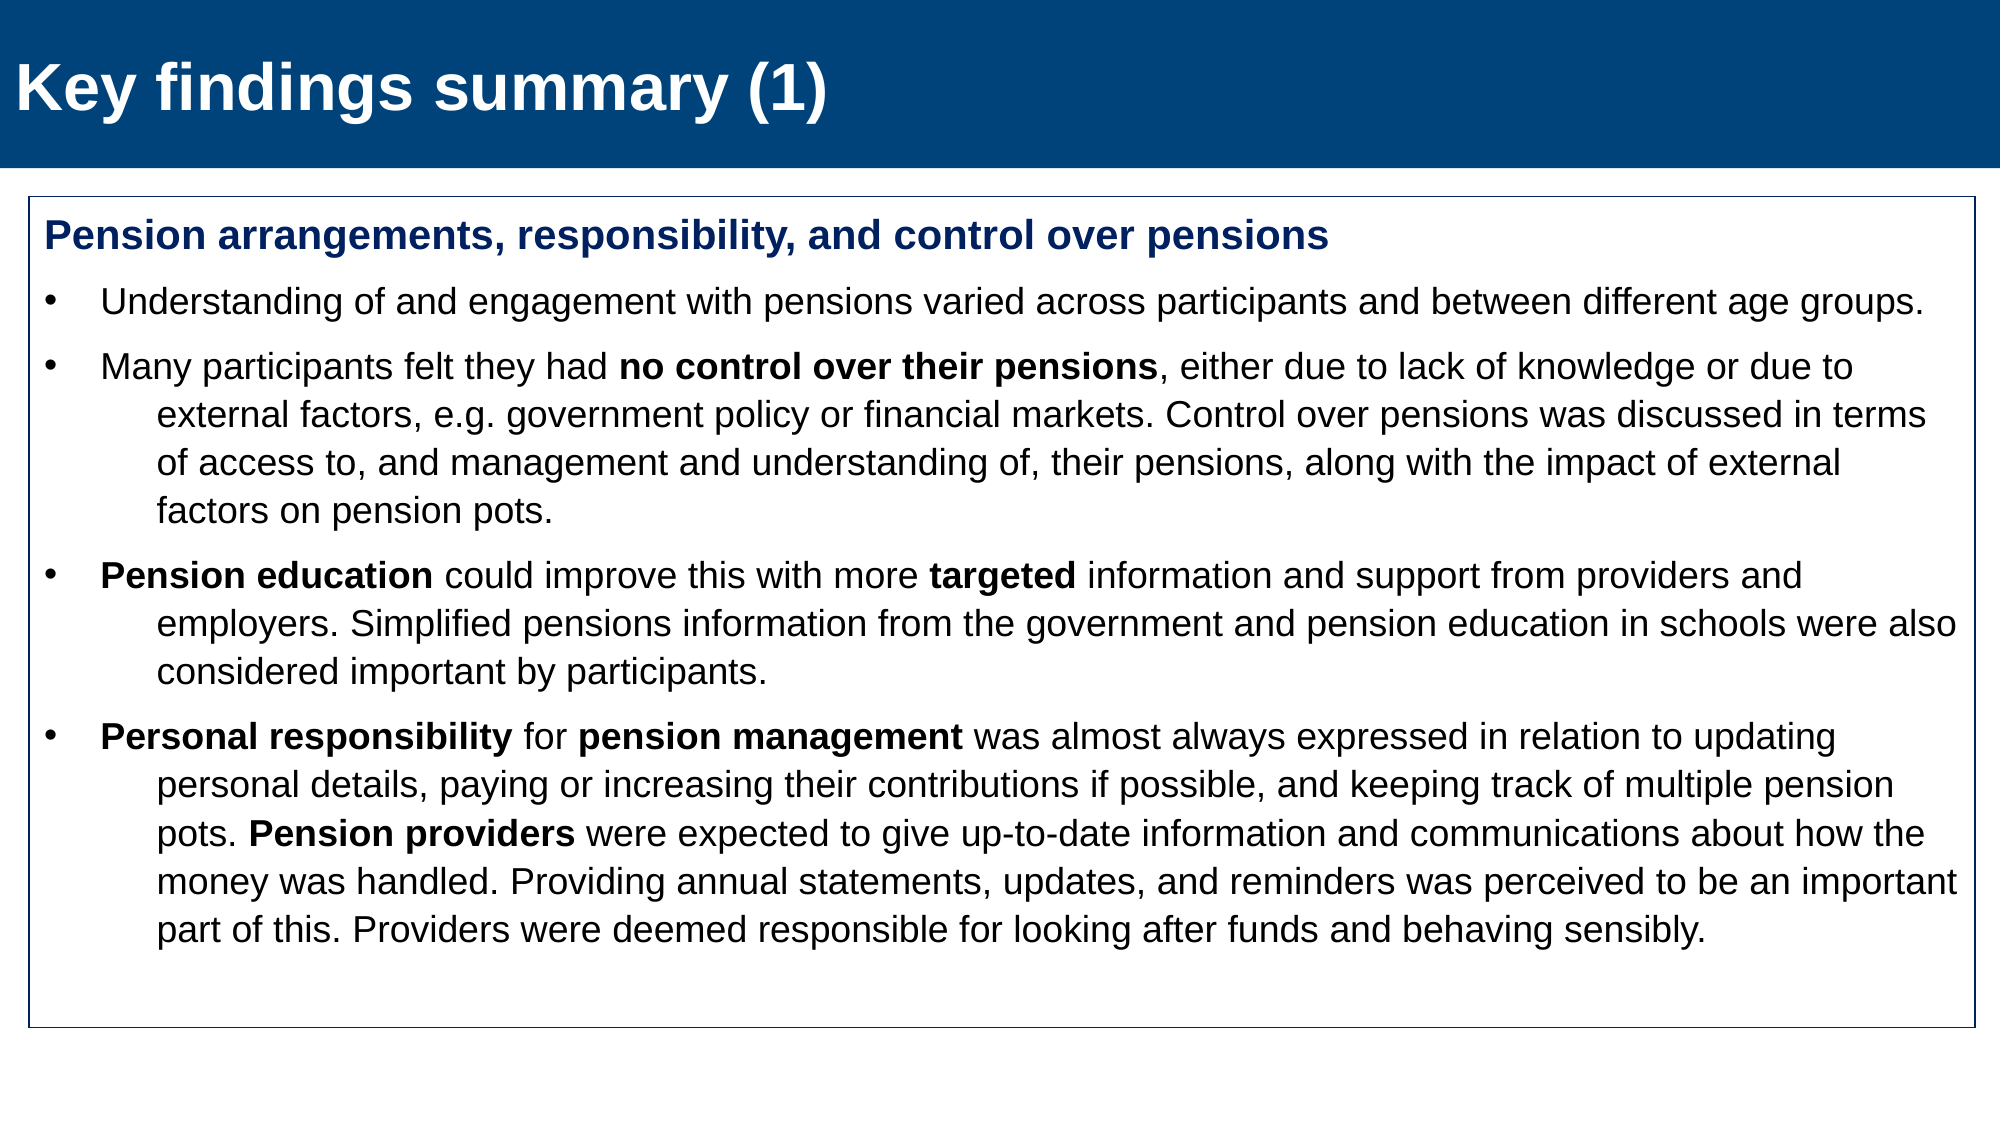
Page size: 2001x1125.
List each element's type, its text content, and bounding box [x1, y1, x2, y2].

text_box Pension arrangements, responsibility, and control over pensions Understanding of and engagement with pensions varied across participants and between different age groups. Many participants felt they had no control over their pensions, either due to lack of knowledge or due to external factors, e.g. government policy or financial markets. Control over pensions was discussed in terms of access to, and management and understanding of, their pensions, along with the impact of external factors on pension pots. Pension education could improve this with more targeted information and support from providers and employers. Simplified pensions information from the government and pension education in schools were also considered important by participants. Personal responsibility for pension management was almost always expressed in relation to updating personal details, paying or increasing their contributions if possible, and keeping track of multiple pension pots. Pension providers were expected to give up-to-date information and communications about how the money was handled. Providing annual statements, updates, and reminders was perceived to be an important part of this. Providers were deemed responsible for looking after funds and behaving sensibly. [29, 196, 1975, 1028]
title Key findings summary (1) [0, 0, 2000, 169]
